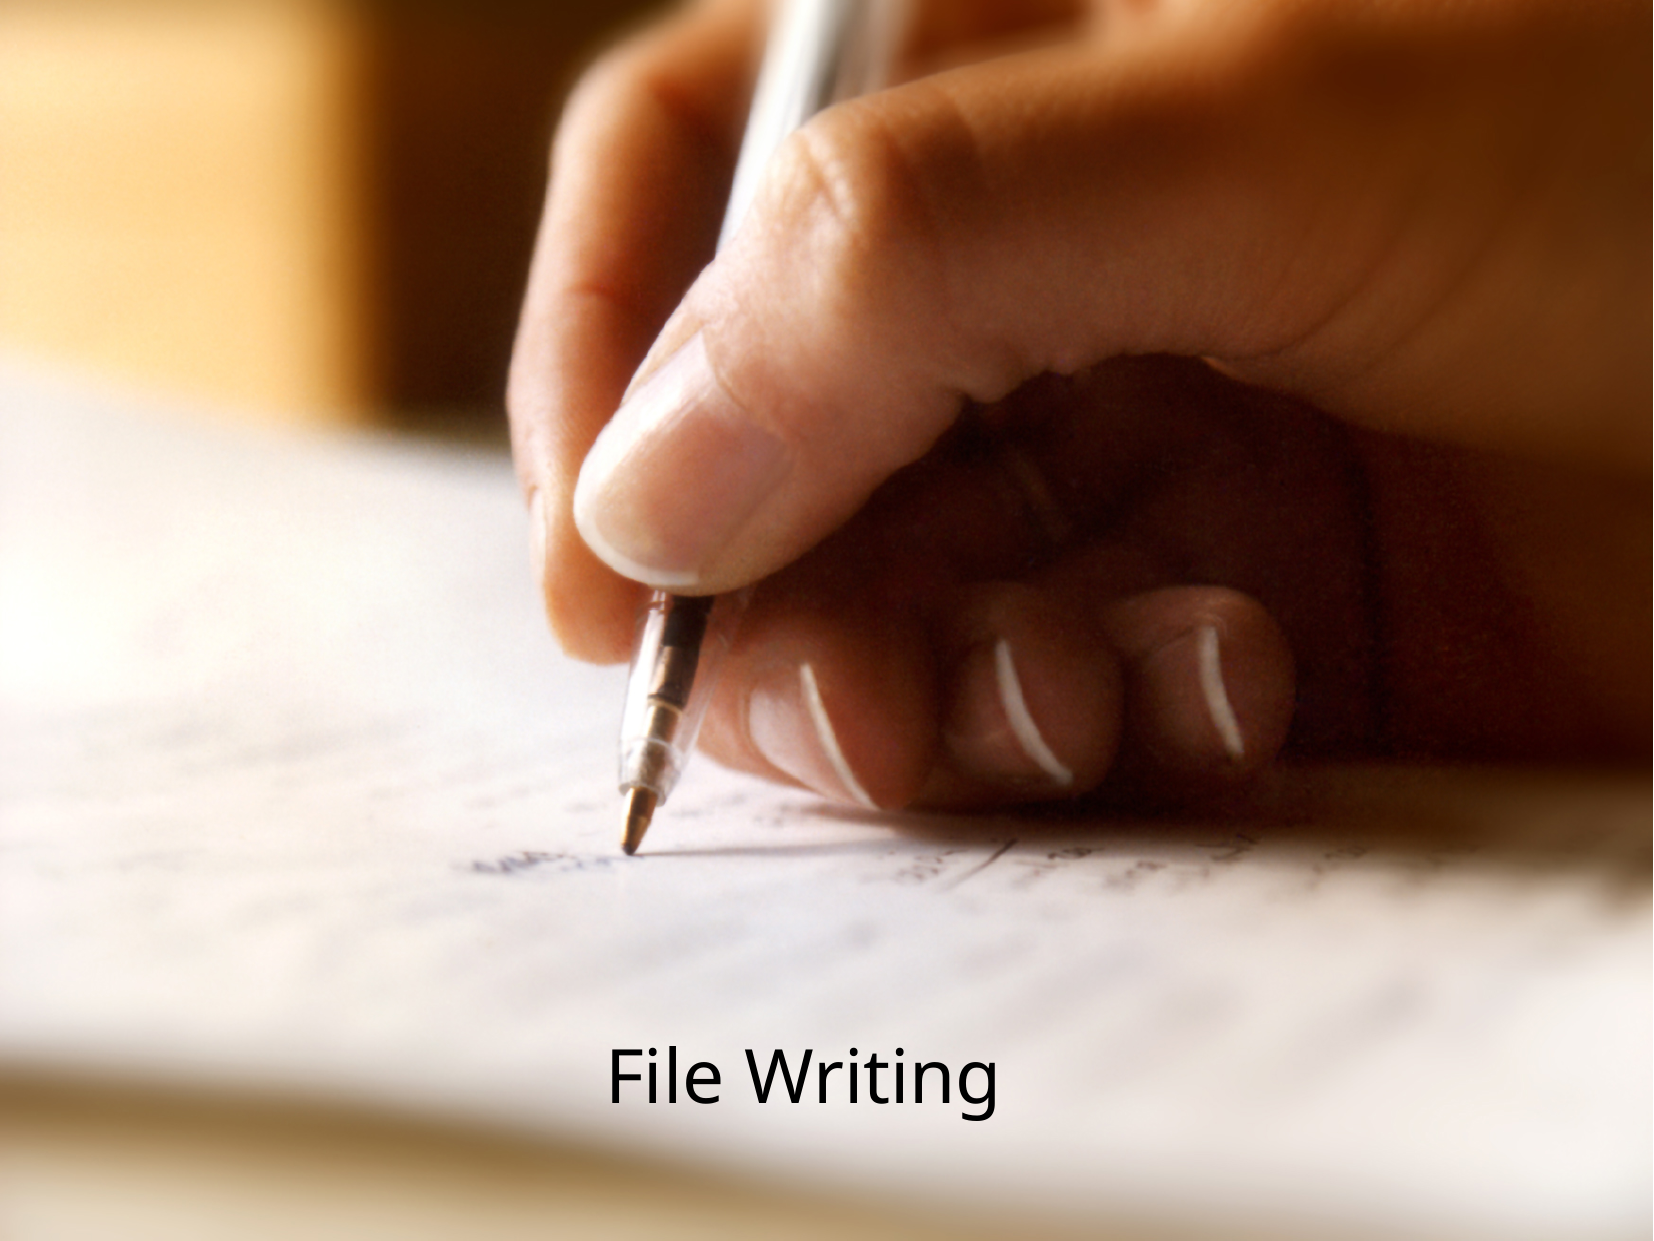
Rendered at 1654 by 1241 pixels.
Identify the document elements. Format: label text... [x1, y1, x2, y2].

picture [0, 0, 1653, 1241]
text_box File Writing [590, 1021, 1654, 1134]
